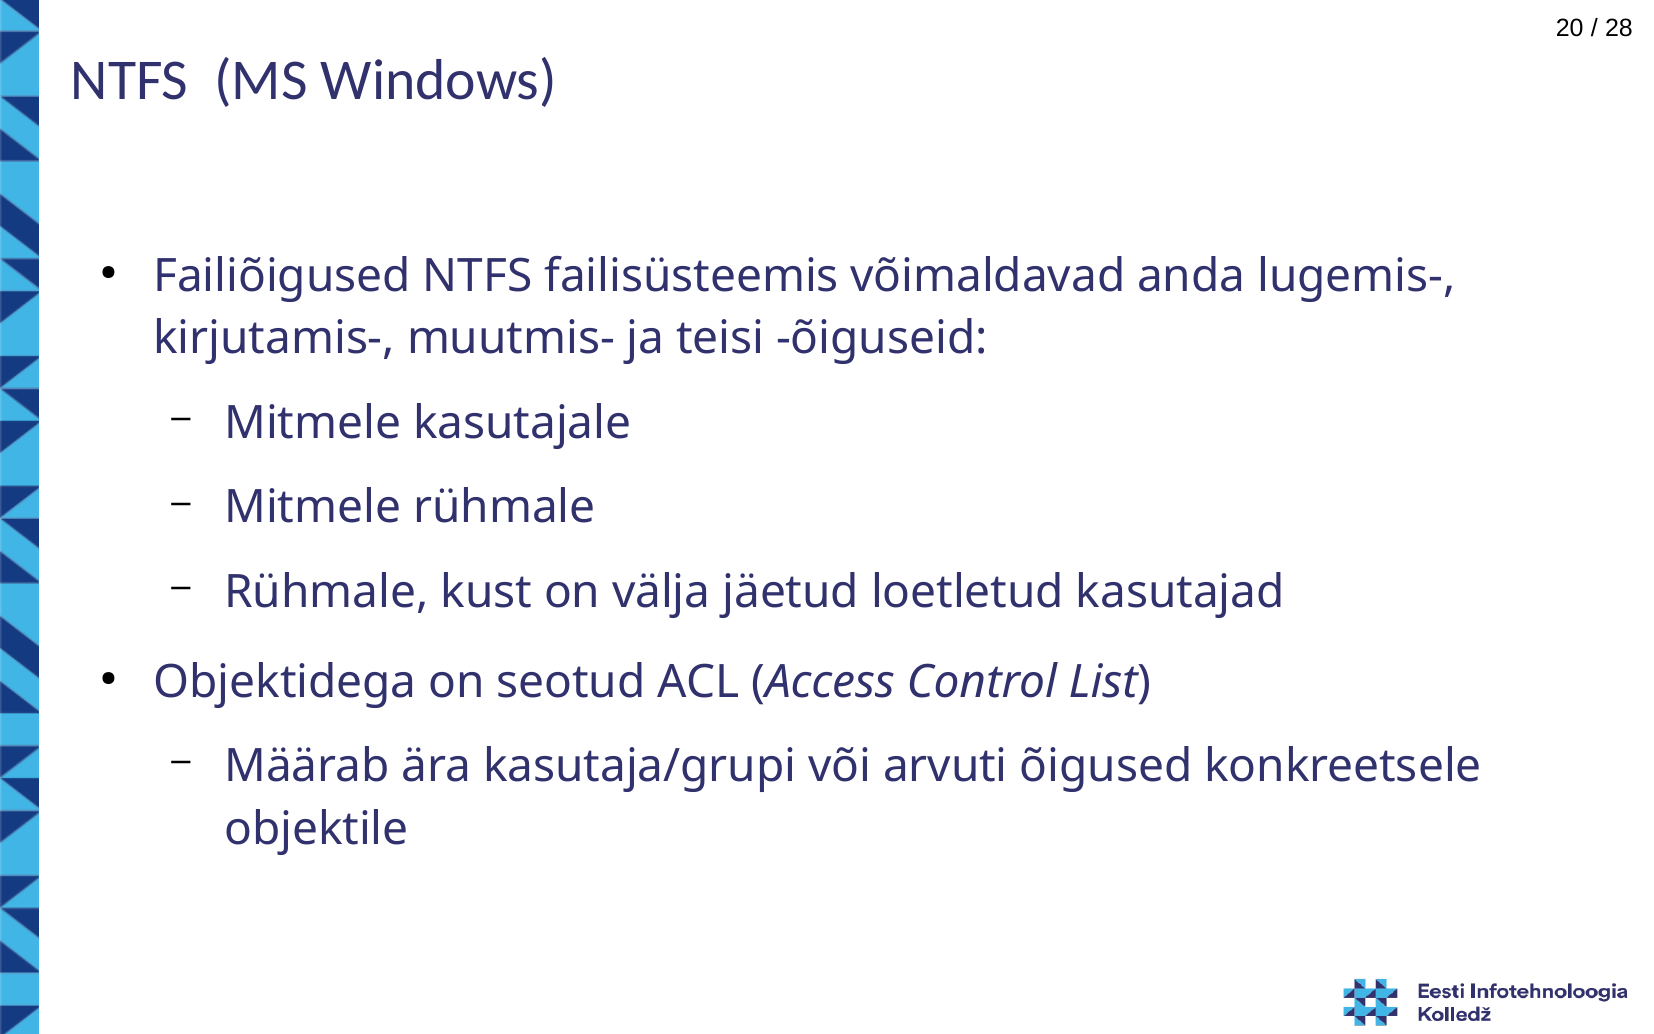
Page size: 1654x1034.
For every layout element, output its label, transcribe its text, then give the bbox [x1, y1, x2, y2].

title NTFS (MS Windows) [70, 41, 1630, 130]
list Failiõigused NTFS failisüsteemis võimaldavad anda lugemis-, kirjutamis-, muutmis- ja teisi -õiguseid: Mitmele kasutajale Mitmele rühmale Rühmale, kust on välja jäetud loetletud kasutajad Objektidega on seotud ACL (Access Control List) Määrab ära kasutaja/grupi või arvuti õigused konkreetsele objektile [82, 241, 1625, 985]
